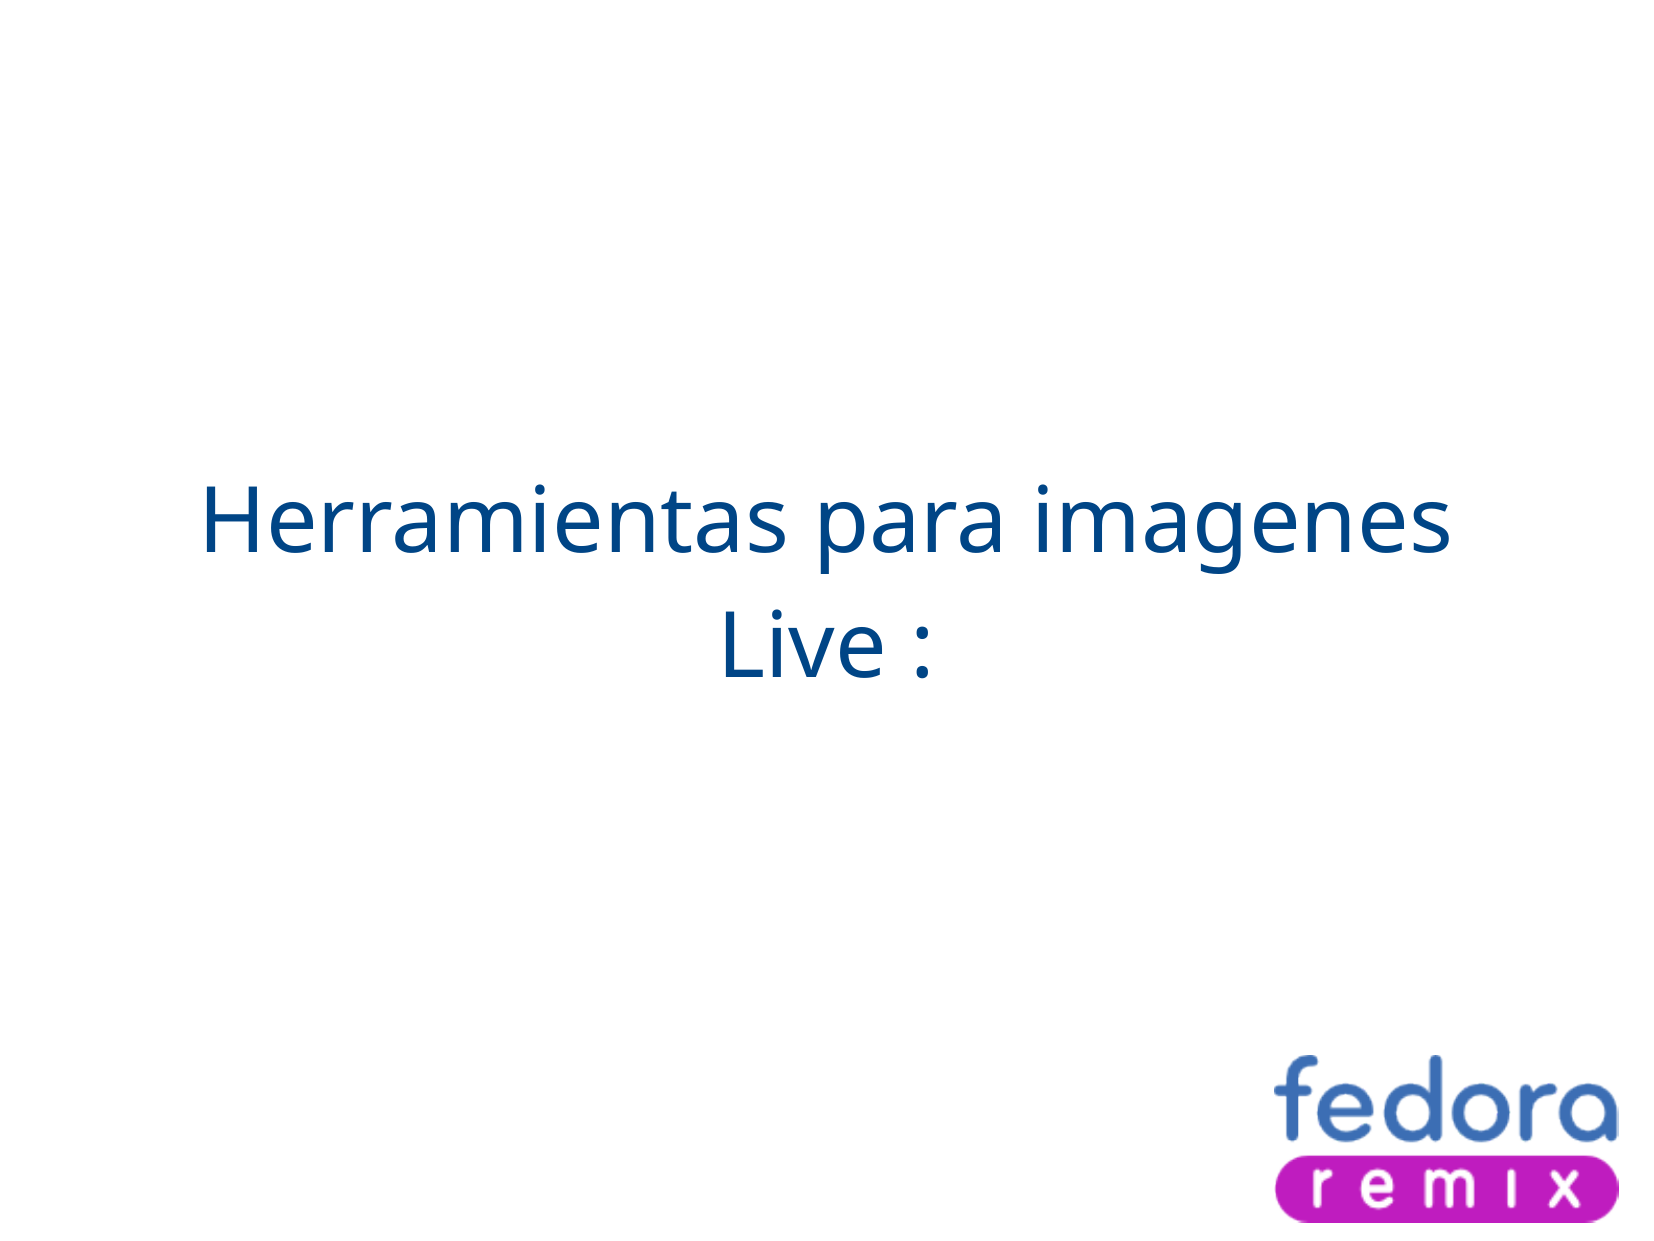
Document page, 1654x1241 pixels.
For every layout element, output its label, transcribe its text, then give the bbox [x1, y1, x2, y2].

title Herramientas para imagenes Live : [82, 56, 1571, 1102]
picture [1274, 1055, 1619, 1223]
